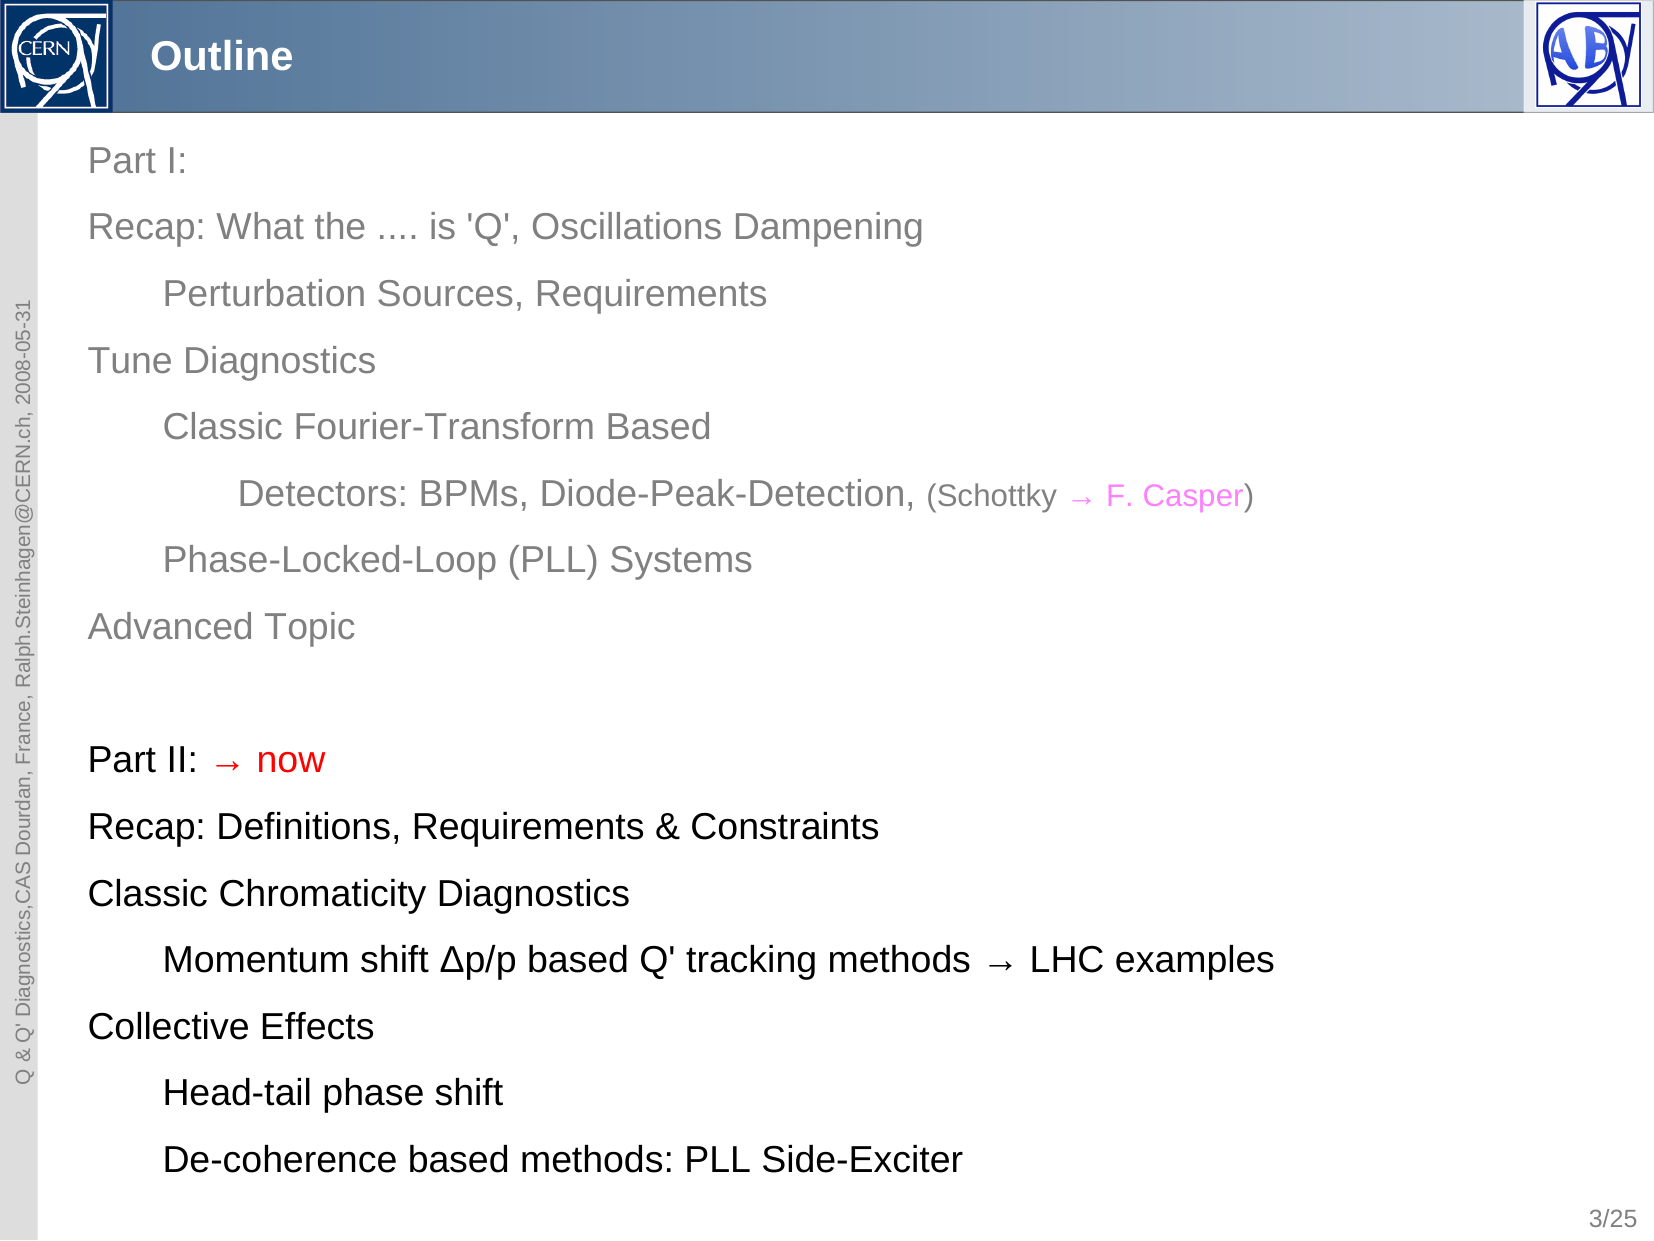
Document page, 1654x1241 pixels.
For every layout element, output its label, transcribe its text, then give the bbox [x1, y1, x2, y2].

picture [0, 0, 113, 113]
list Part I: Recap: What the .... is 'Q', Oscillations Dampening Perturbation Sources, Requirements Tune Diagnostics Classic Fourier-Transform Based Detectors: BPMs, Diode-Peak-Detection, (Schottky → F. Casper) Phase-Locked-Loop (PLL) Systems Advanced Topic Part II: → now Recap: Definitions, Requirements & Constraints Classic Chromaticity Diagnostics Momentum shift Δp/p based Q' tracking methods → LHC examples Collective Effects Head-tail phase shift De-coherence based methods: PLL Side-Exciter [87, 691, 1593, 1181]
picture [1535, 1, 1642, 108]
text_box [66, 127, 1637, 691]
title Outline [150, 0, 1514, 113]
